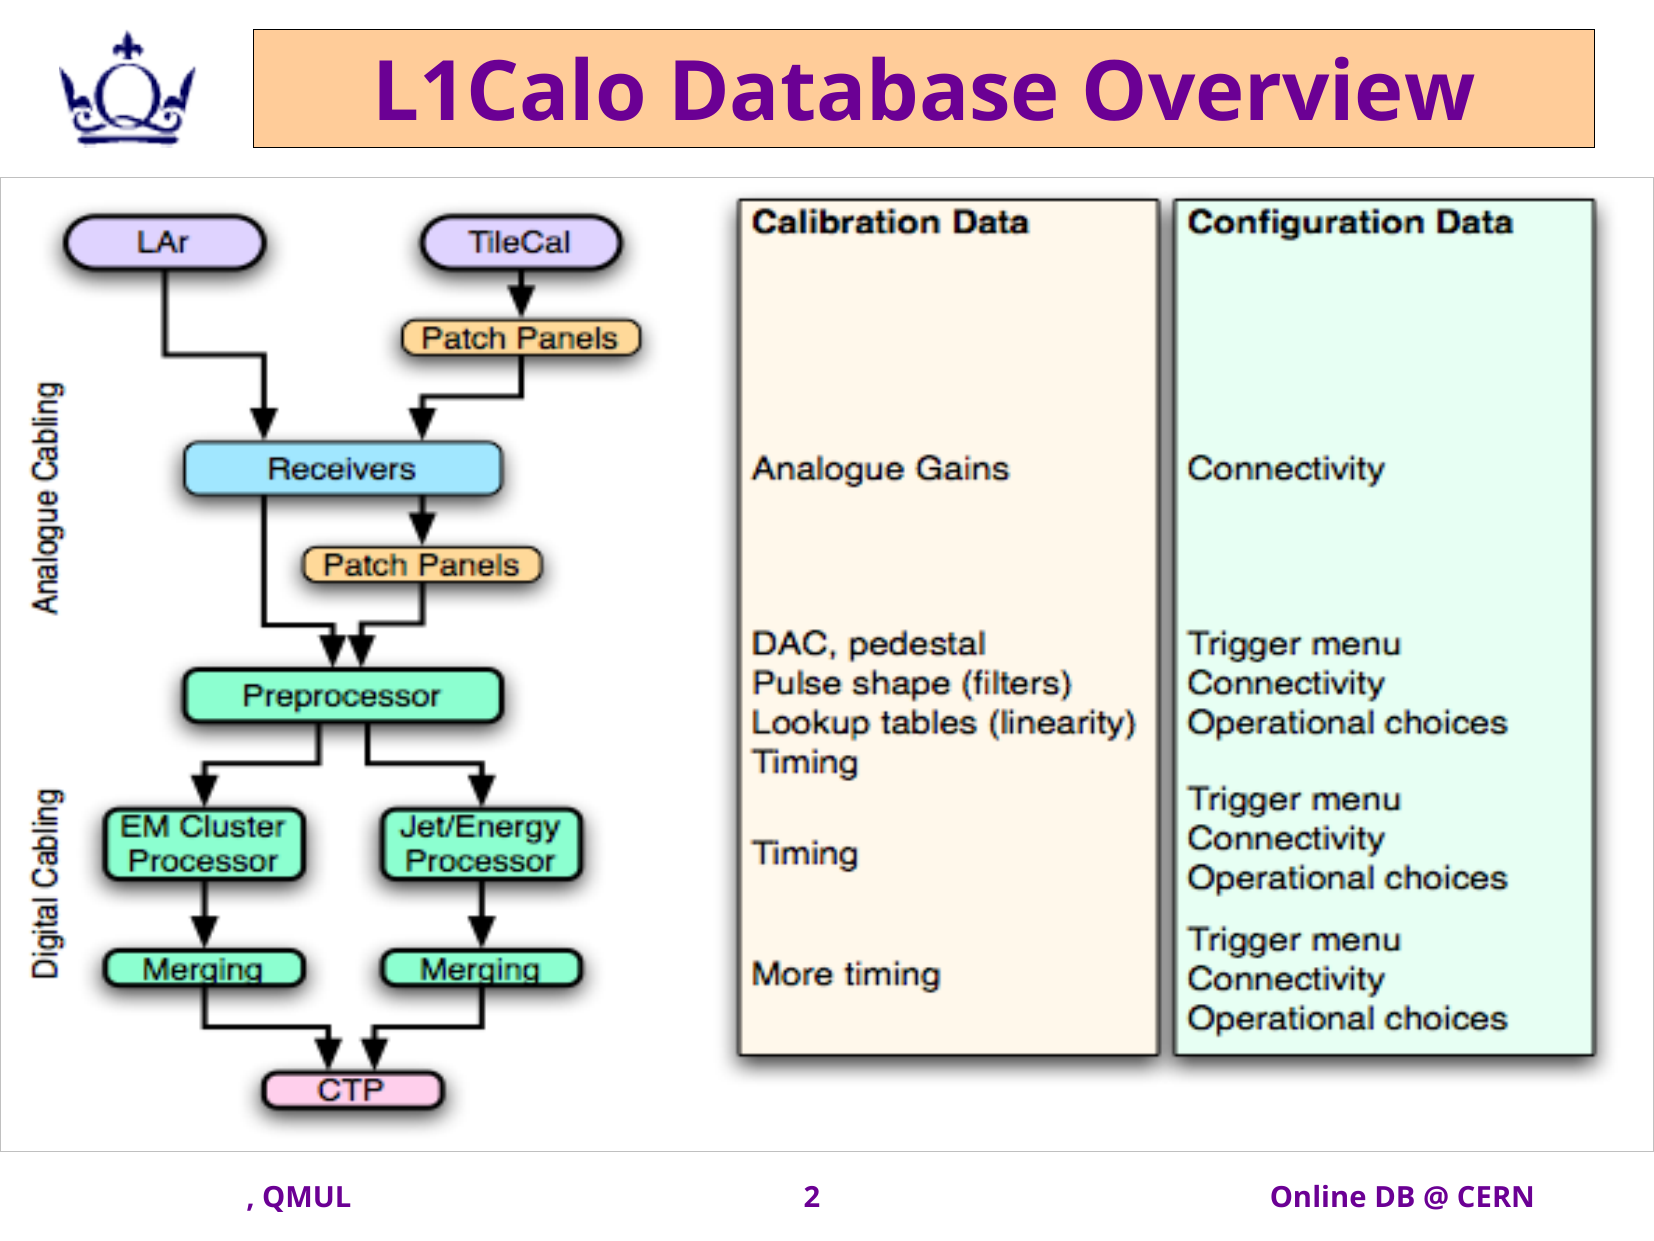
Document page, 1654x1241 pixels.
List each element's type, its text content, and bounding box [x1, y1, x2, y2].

picture [59, 29, 200, 148]
picture [22, 182, 1623, 1146]
title L1Calo Database Overview [253, 29, 1595, 148]
